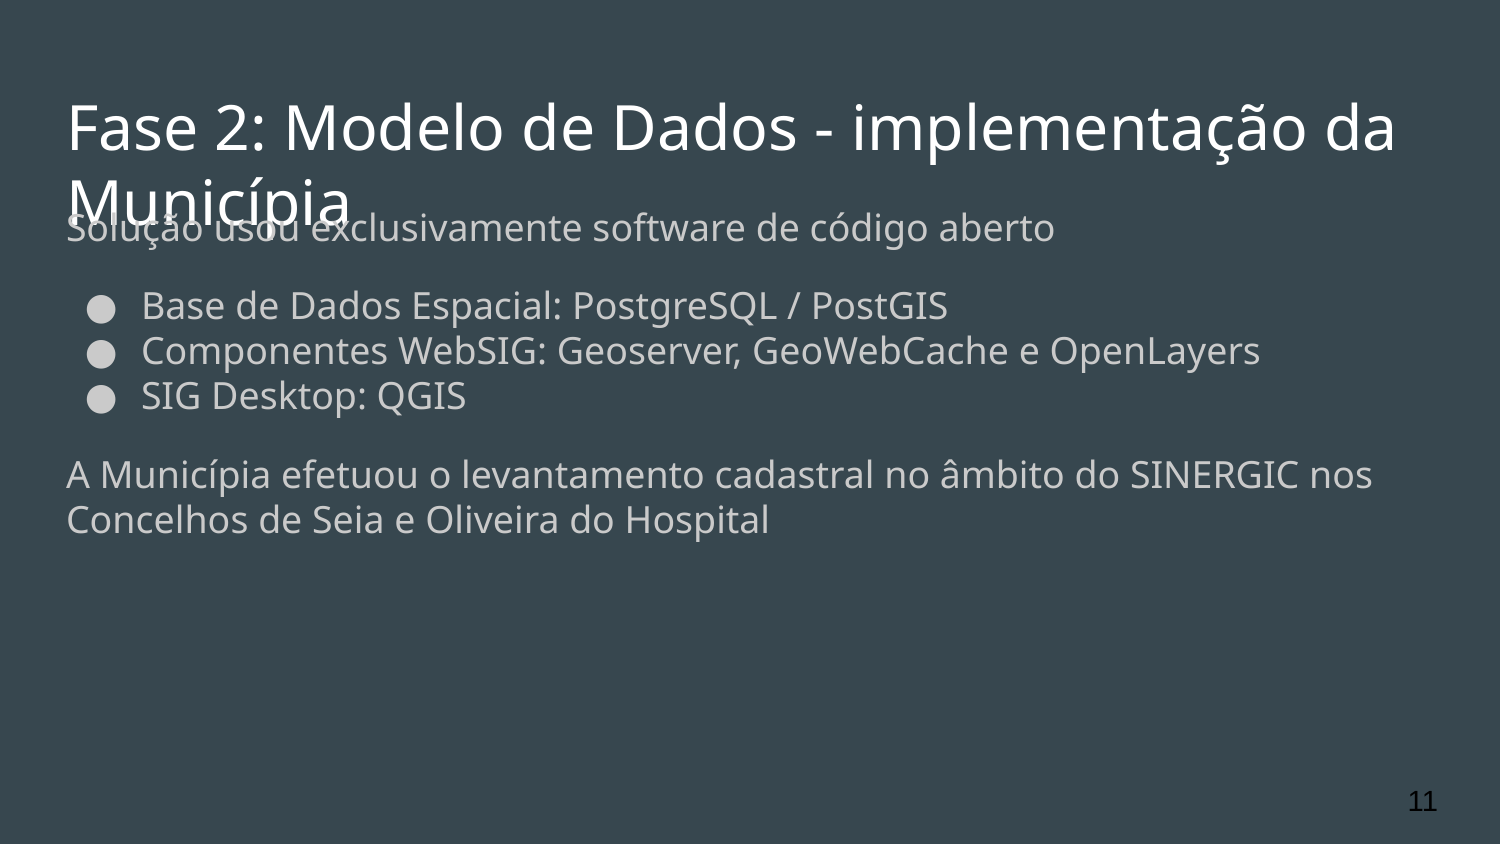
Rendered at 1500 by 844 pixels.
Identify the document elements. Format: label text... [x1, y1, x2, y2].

title Fase 2: Modelo de Dados - implementação da Municípia [51, 72, 1449, 167]
slide_number <number> [1392, 767, 1483, 833]
list Solução usou exclusivamente software de código aberto Base de Dados Espacial: PostgreSQL / PostGIS Componentes WebSIG: Geoserver, GeoWebCache e OpenLayers SIG Desktop: QGIS A Municípia efetuou o levantamento cadastral no âmbito do SINERGIC nos Concelhos de Seia e Oliveira do Hospital [51, 189, 1449, 750]
